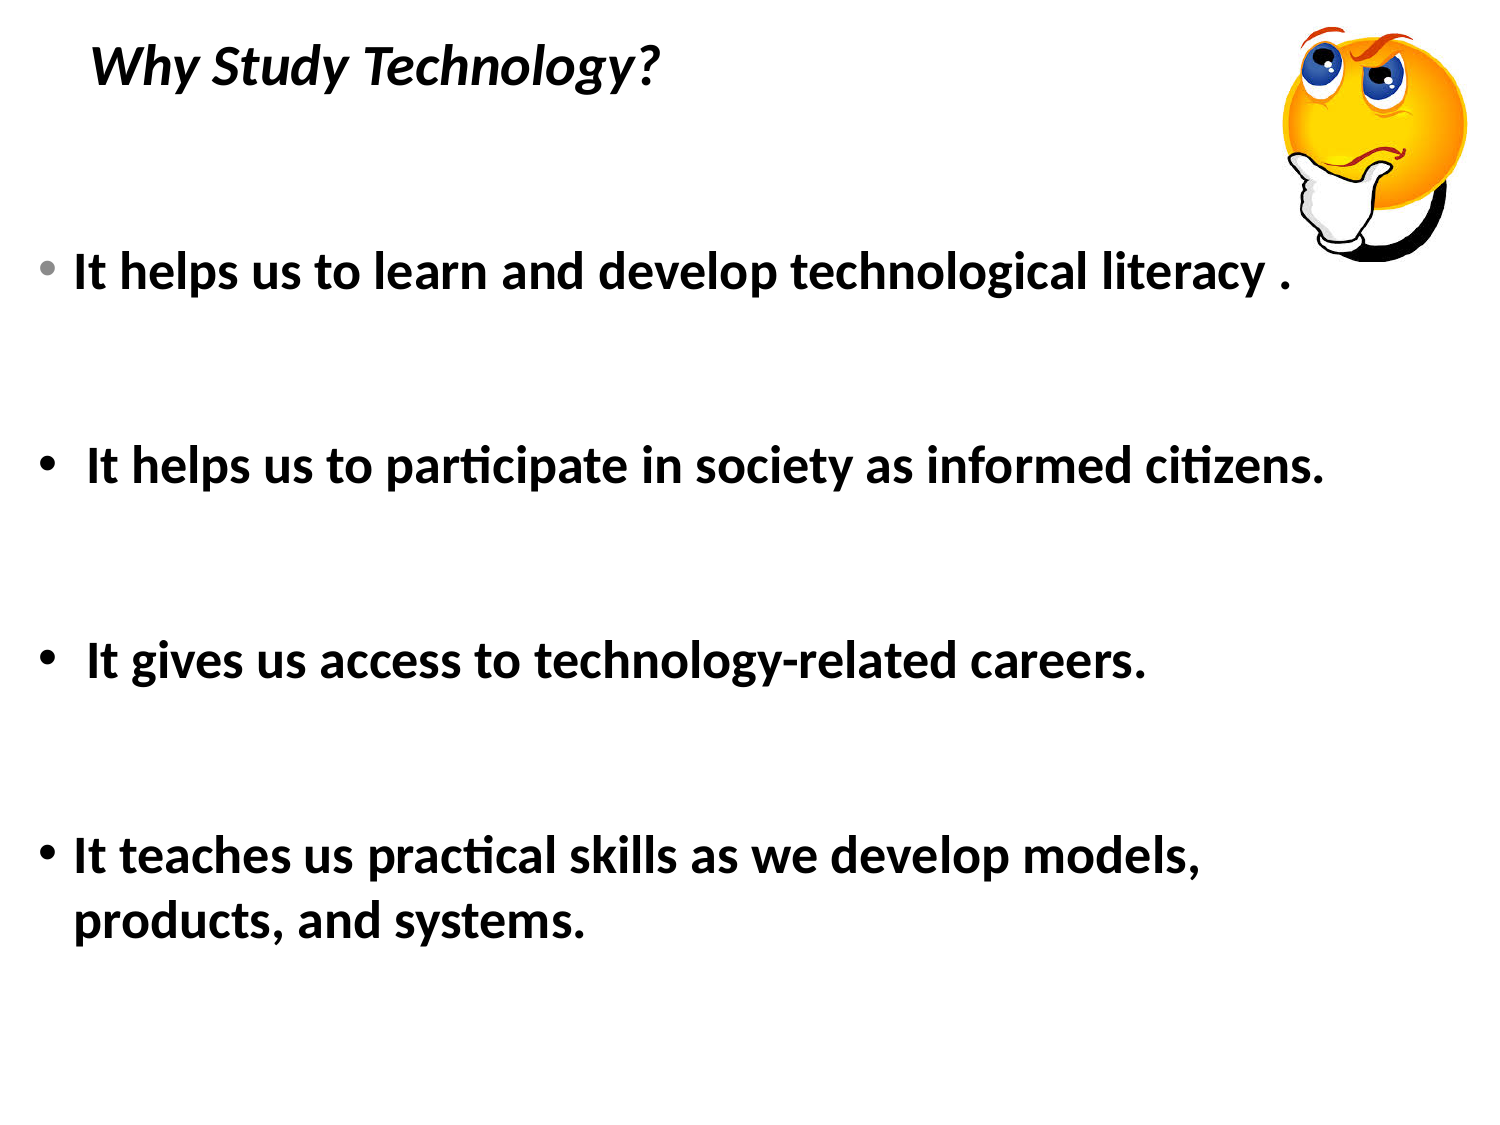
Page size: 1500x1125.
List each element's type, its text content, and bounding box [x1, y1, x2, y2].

text_box Why Study Technology? [74, 44, 838, 175]
picture [1275, 23, 1483, 272]
text_box It helps us to learn and develop technological literacy . It helps us to participate in society as informed citizens. It gives us access to technology-related careers. It teaches us practical skills as we develop models, products, and systems. [23, 460, 1382, 839]
